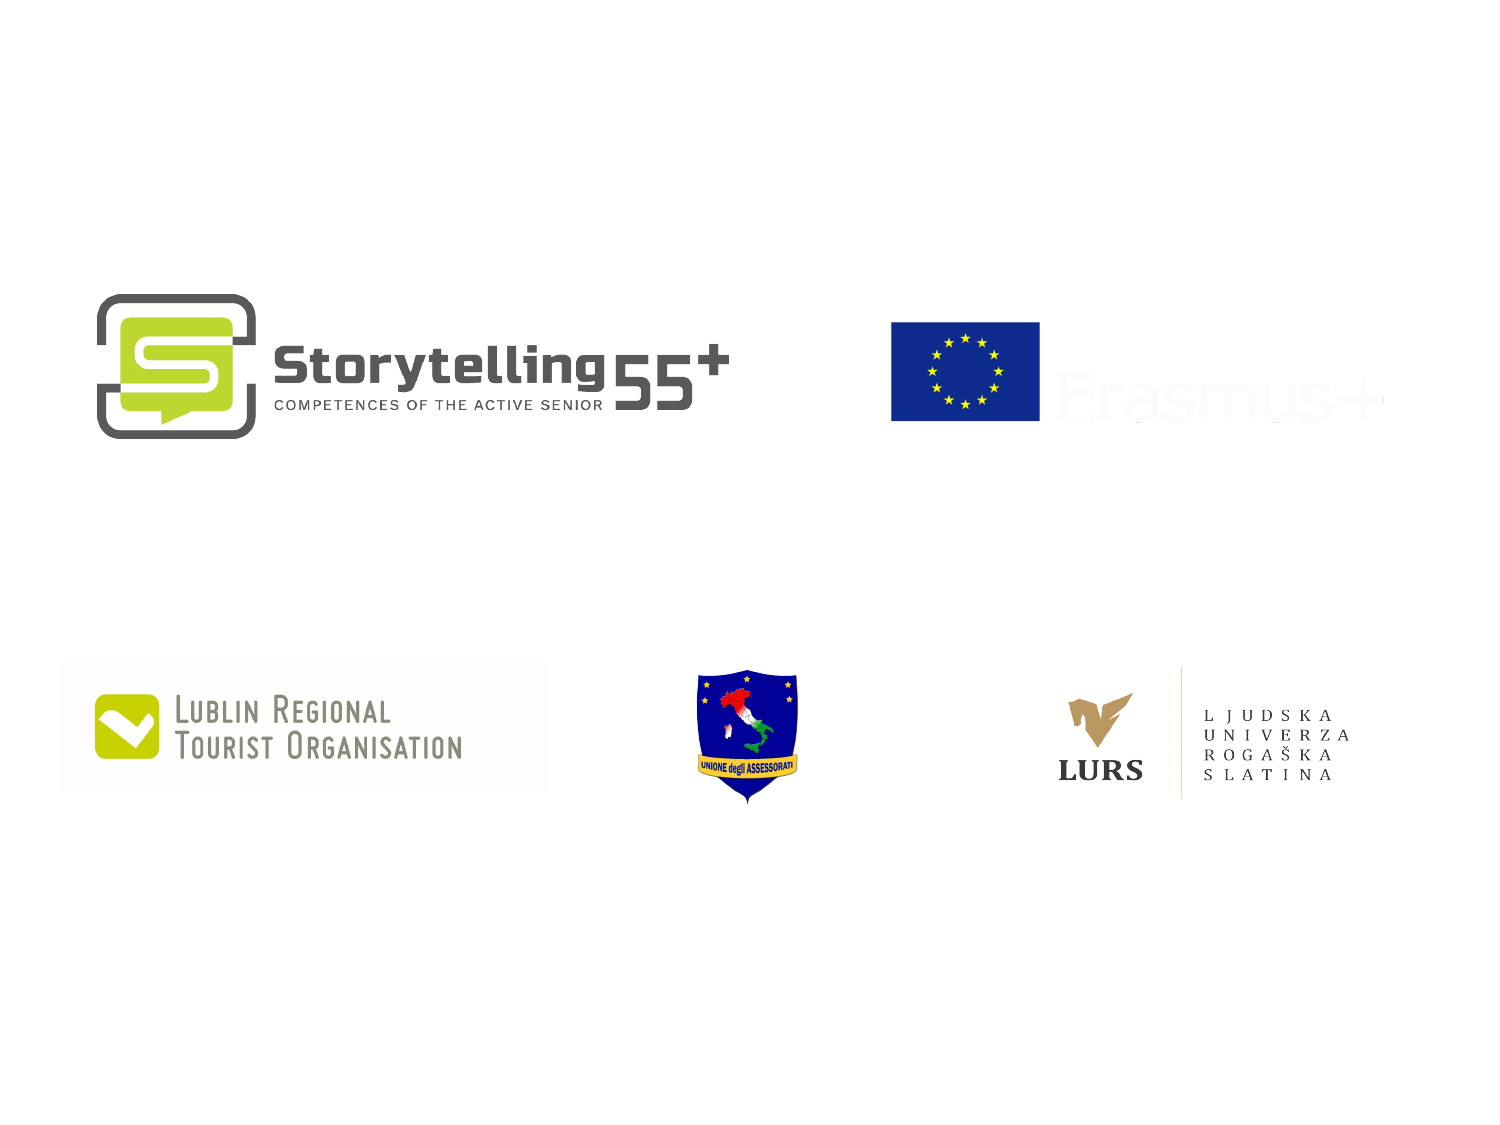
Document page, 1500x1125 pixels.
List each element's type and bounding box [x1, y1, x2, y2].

picture [1059, 667, 1349, 799]
text_box [0, 647, 1500, 817]
picture [862, 293, 1412, 450]
picture [97, 294, 729, 439]
picture [677, 662, 823, 810]
picture [59, 659, 548, 795]
